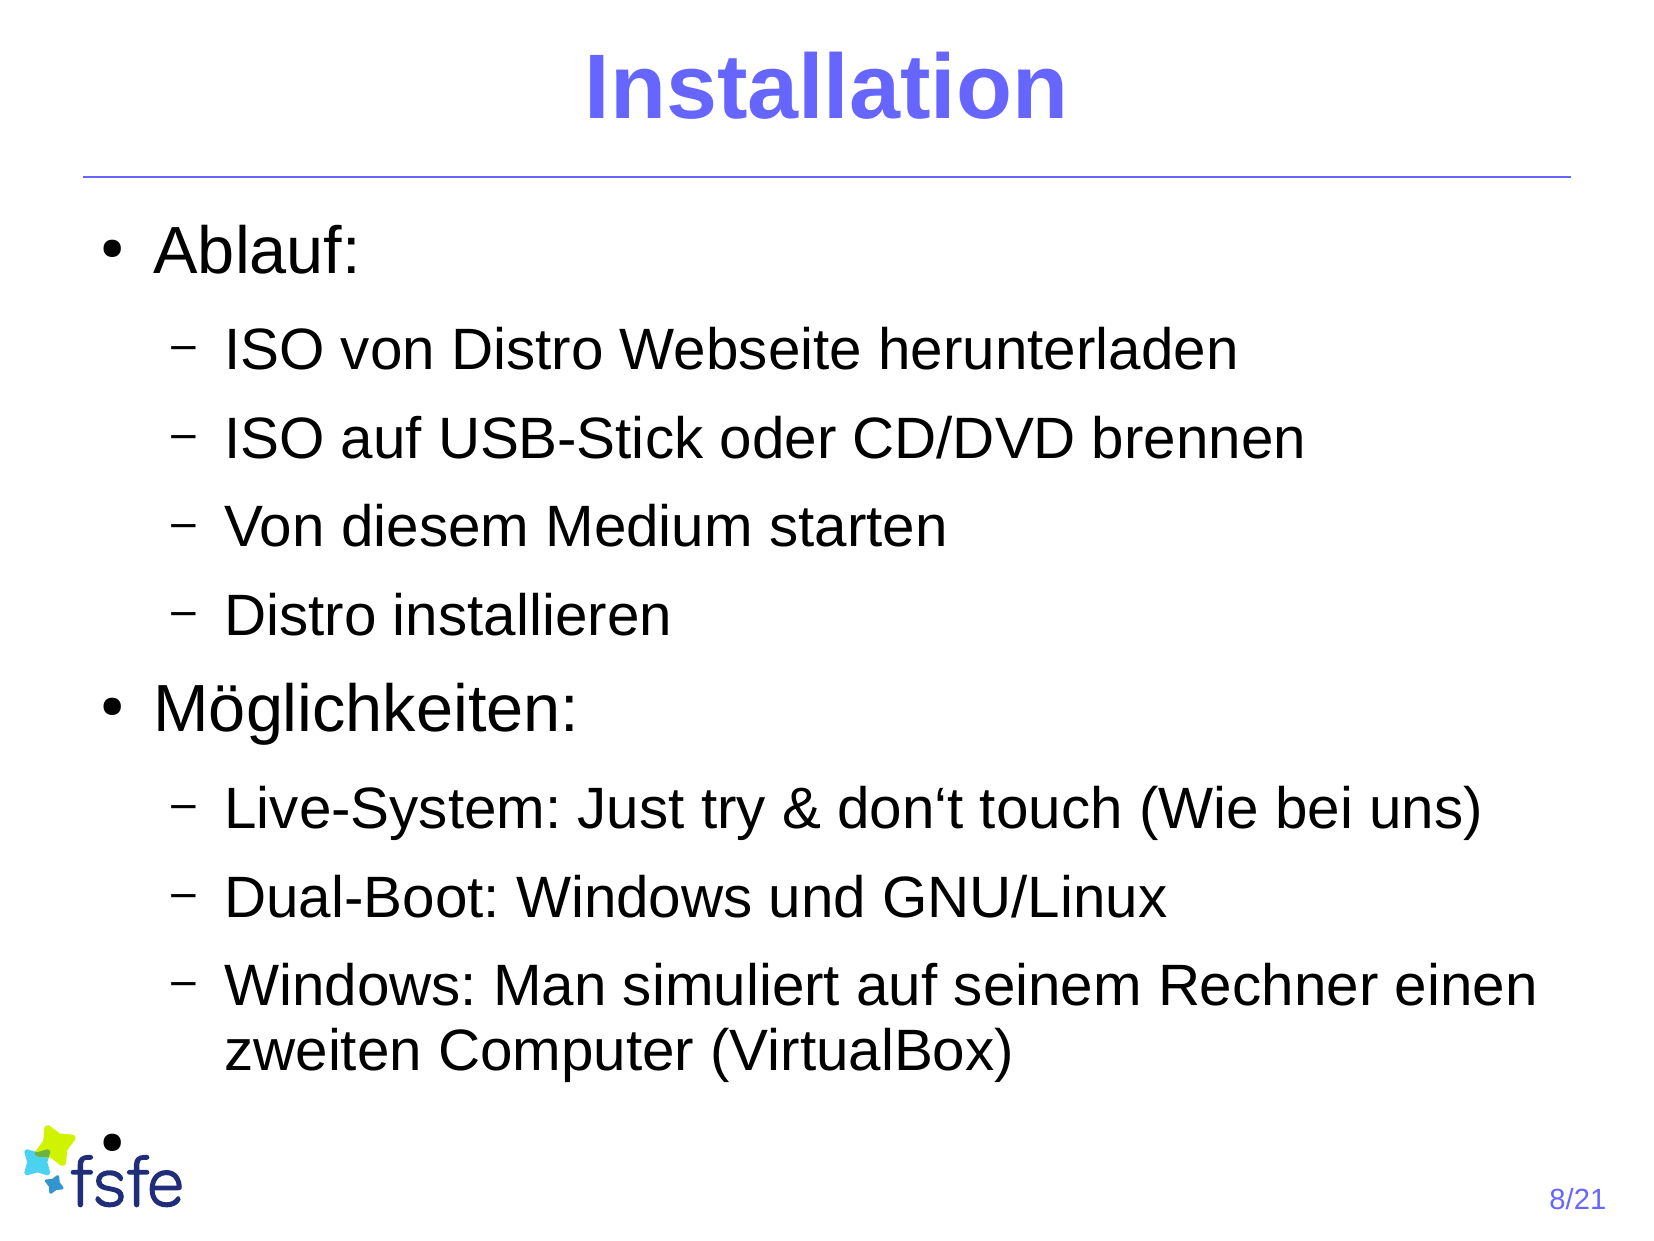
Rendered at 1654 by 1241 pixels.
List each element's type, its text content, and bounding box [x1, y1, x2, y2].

title Installation [82, 31, 1571, 142]
list Ablauf: ISO von Distro Webseite herunterladen ISO auf USB-Stick oder CD/DVD brennen Von diesem Medium starten Distro installieren Möglichkeiten: Live-System: Just try & don‘t touch (Wie bei uns) Dual-Boot: Windows und GNU/Linux Windows: Man simuliert auf seinem Rechner einen zweiten Computer (VirtualBox) [82, 212, 1571, 1146]
